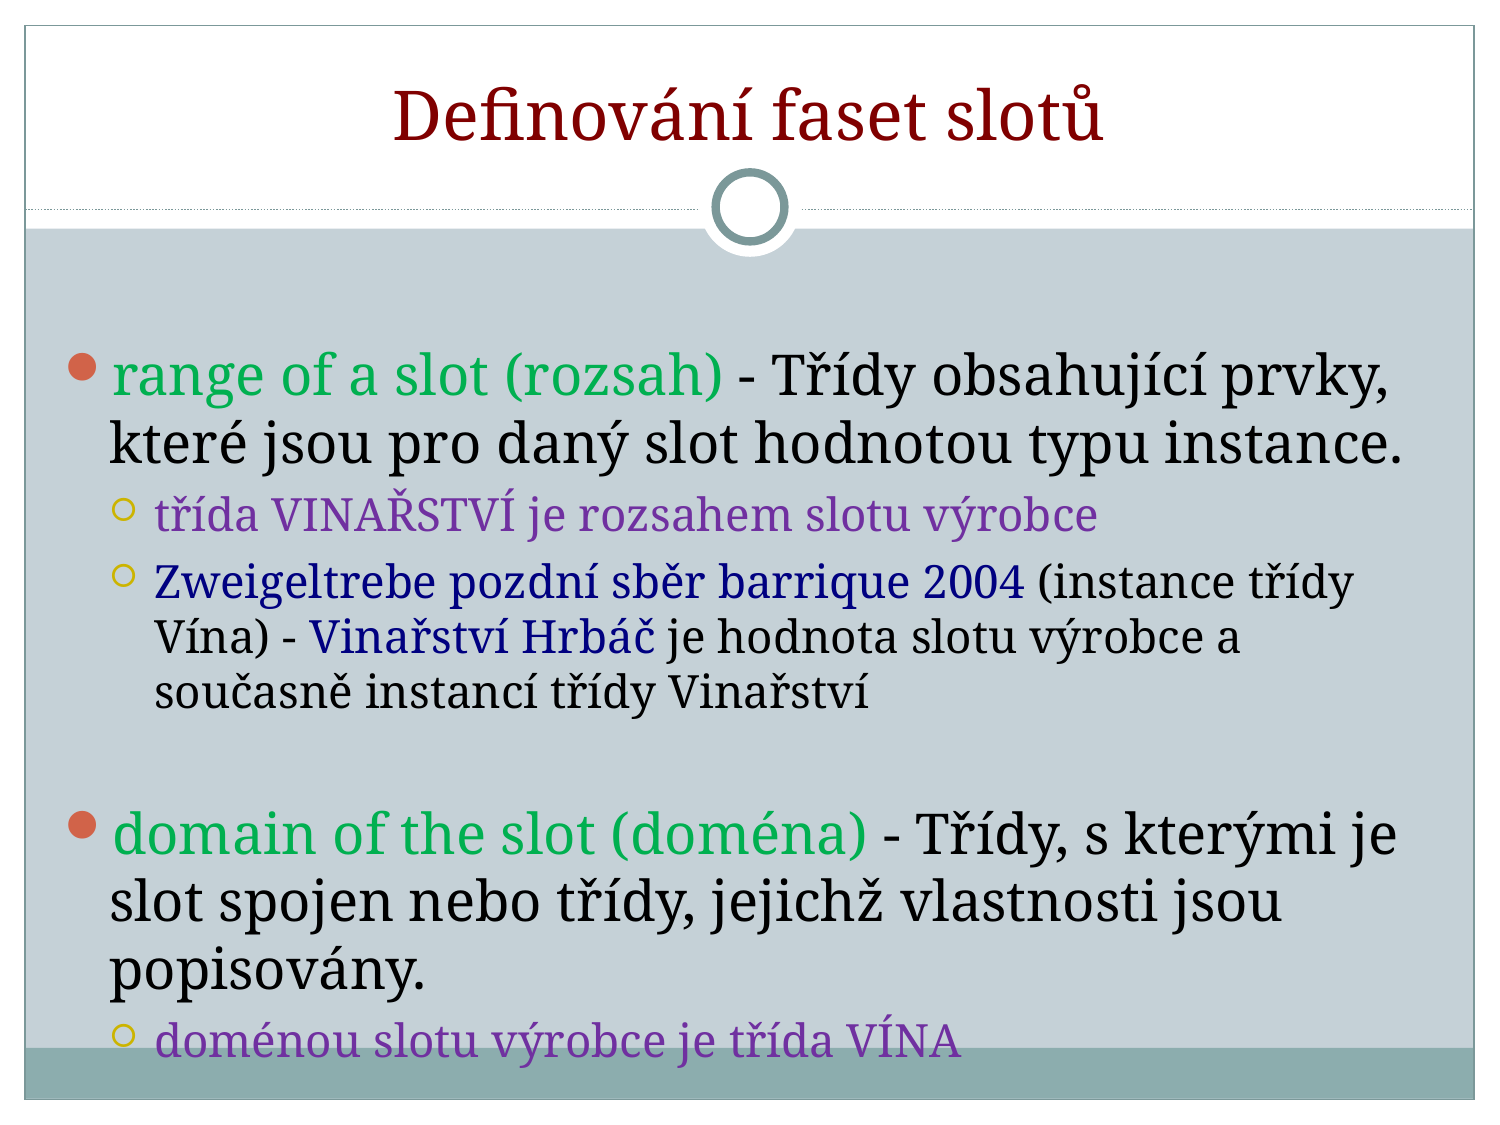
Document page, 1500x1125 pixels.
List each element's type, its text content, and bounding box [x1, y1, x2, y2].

title Definování faset slotů [49, 37, 1450, 162]
list range of a slot (rozsah) - Třídy obsahující prvky, které jsou pro daný slot hodnotou typu instance. třída VINAŘSTVÍ je rozsahem slotu výrobce Zweigeltrebe pozdní sběr barrique 2004 (instance třídy Vína) - Vinařství Hrbáč je hodnota slotu výrobce a současně instancí třídy Vinařství domain of the slot (doména) - Třídy, s kterými je slot spojen nebo třídy, jejichž vlastnosti jsou popisovány. doménou slotu výrobce je třída VÍNA [49, 250, 1445, 1076]
